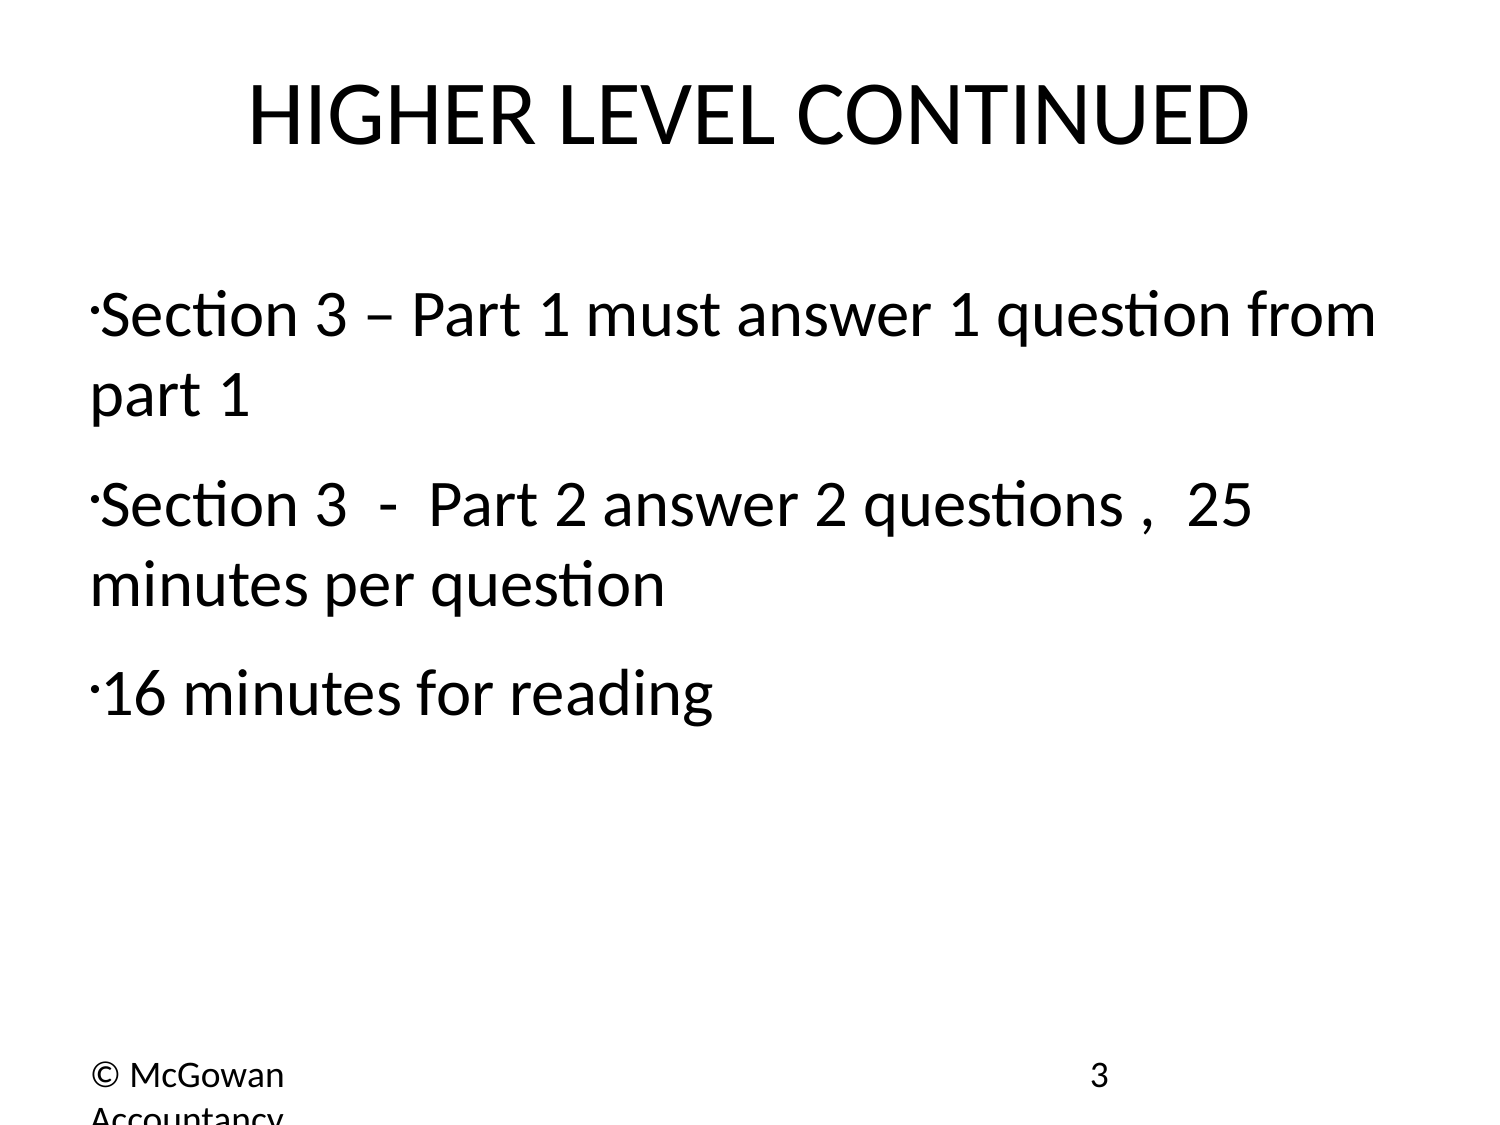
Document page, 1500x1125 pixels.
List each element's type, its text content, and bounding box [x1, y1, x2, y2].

text_box [1074, 1042, 1425, 1103]
text_box © McGowan Accountancy Services [75, 1042, 425, 1103]
title HIGHER LEVEL CONTINUED [75, 45, 1425, 233]
list Section 3 – Part 1 must answer 1 question from part 1 Section 3 - Part 2 answer 2 questions , 25 minutes per question 16 minutes for reading [75, 262, 1425, 1005]
